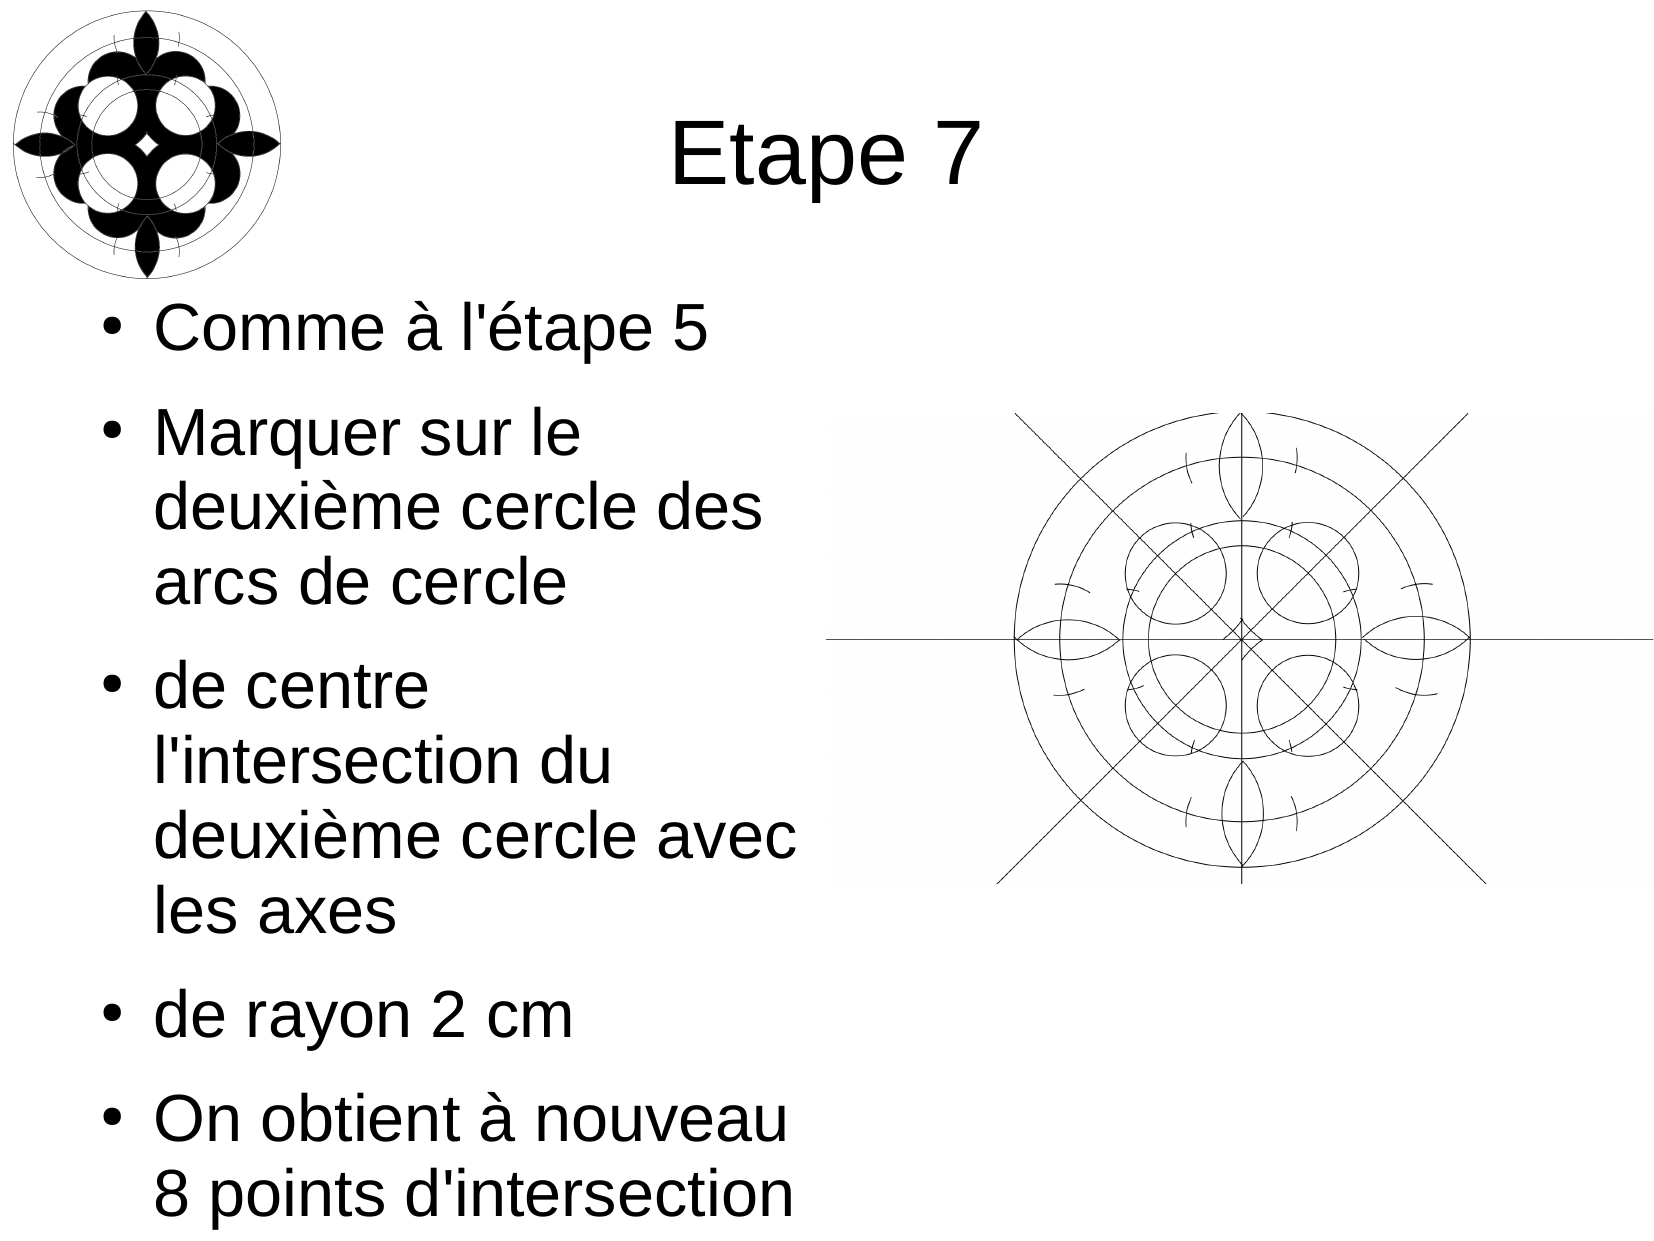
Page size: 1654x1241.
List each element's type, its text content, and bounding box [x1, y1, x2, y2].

picture [826, 413, 1654, 885]
title Etape 7 [306, 56, 1571, 250]
picture [0, 0, 306, 293]
list Comme à l'étape 5 Marquer sur le deuxième cercle des arcs de cercle de centre l'intersection du deuxième cercle avec les axes de rayon 2 cm On obtient à nouveau 8 points d'intersection [82, 290, 809, 1241]
